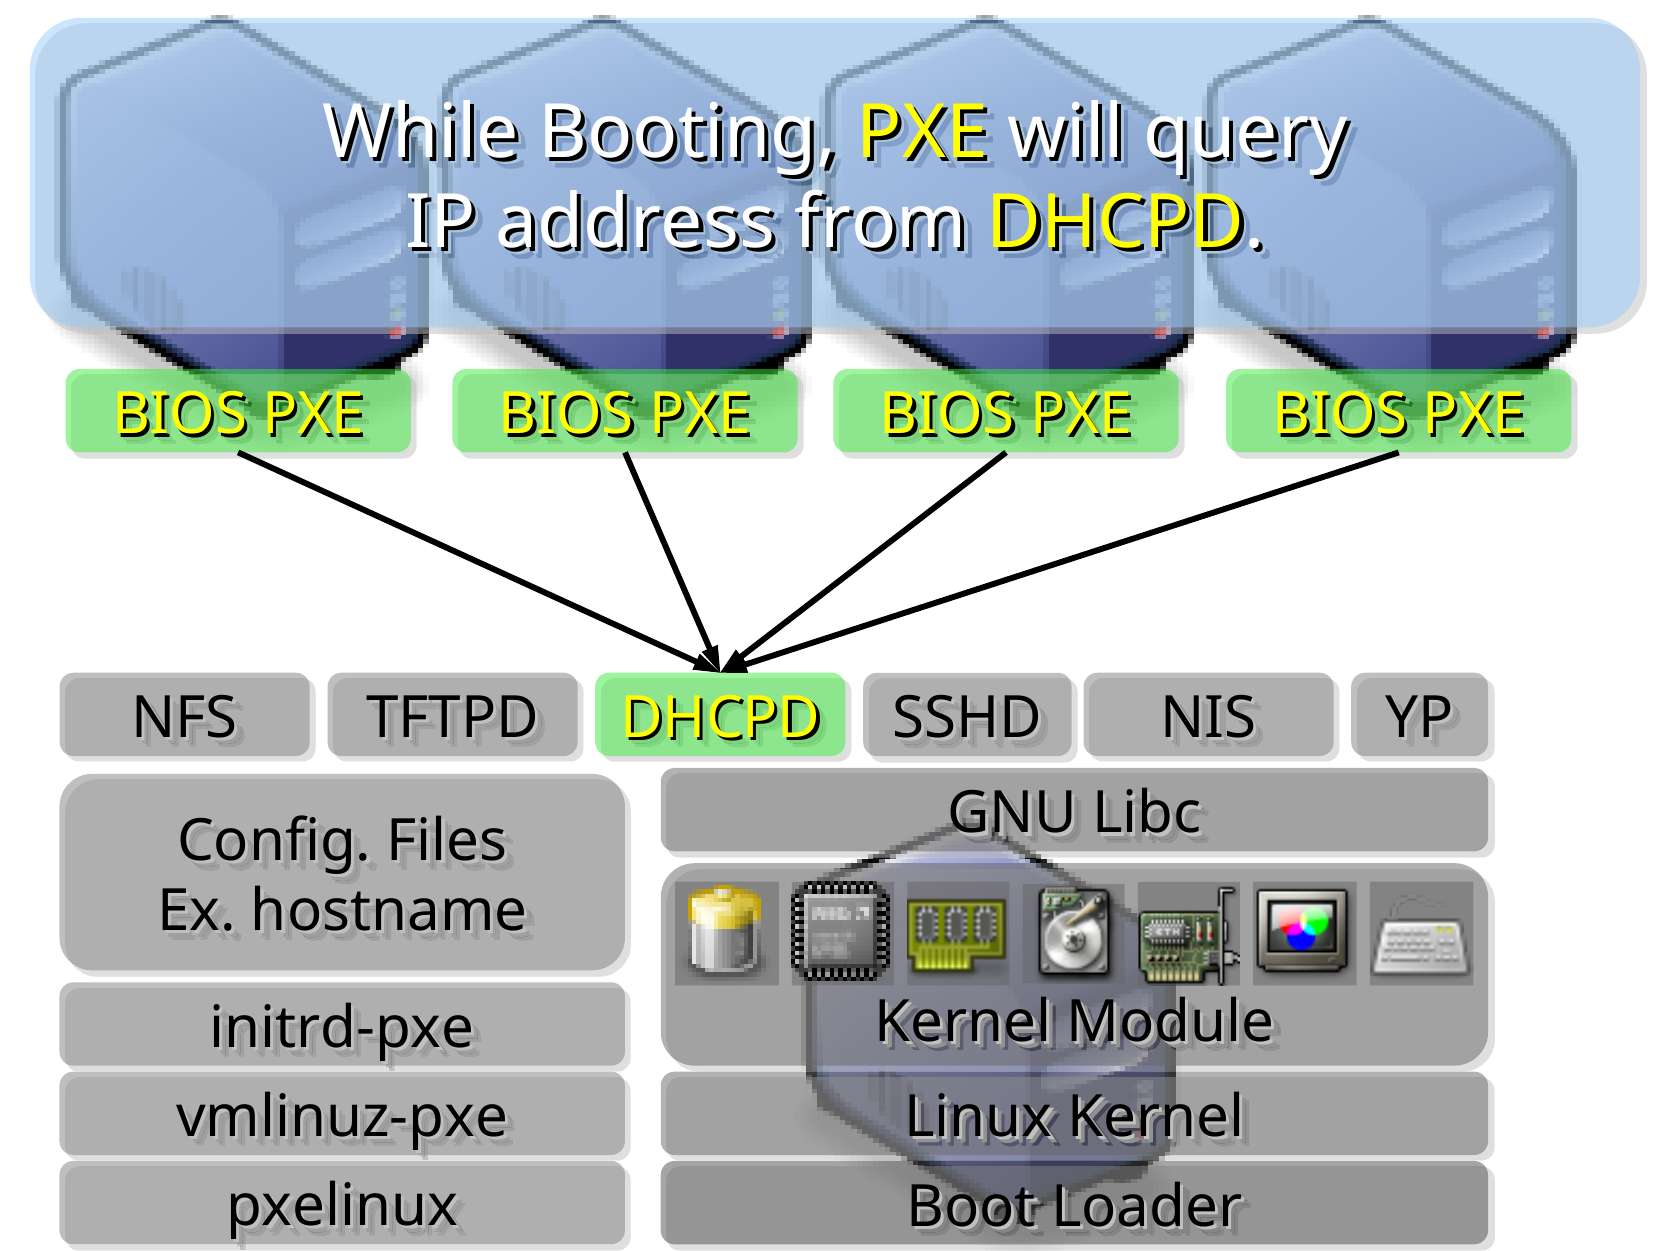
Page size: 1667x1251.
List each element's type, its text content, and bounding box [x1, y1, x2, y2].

text_box TFTPD [327, 672, 578, 757]
text_box Kernel Module [660, 863, 1489, 1066]
text_box Boot Loader [660, 1160, 1489, 1245]
text_box YP [1351, 672, 1489, 757]
picture [1369, 881, 1474, 986]
picture [1137, 881, 1240, 986]
picture [27, 2, 1622, 506]
picture [1253, 881, 1357, 986]
text_box vmlinuz-pxe [59, 1071, 625, 1156]
text_box BIOS PXE [65, 369, 411, 453]
picture [773, 1156, 1221, 1160]
text_box BIOS PXE [452, 369, 798, 453]
text_box initrd-pxe [59, 982, 625, 1066]
picture [675, 881, 779, 986]
text_box While Booting, PXE will query IP address from DHCPD. [29, 17, 1641, 328]
text_box Config. Files Ex. hostname [59, 773, 625, 971]
picture [907, 881, 1010, 986]
text_box Linux Kernel [660, 1071, 1489, 1156]
text_box NIS [1083, 672, 1334, 757]
text_box pxelinux [59, 1160, 625, 1245]
picture [791, 881, 895, 986]
text_box BIOS PXE [833, 369, 1179, 453]
picture [773, 1066, 1221, 1071]
picture [773, 852, 1221, 863]
text_box SSHD [863, 672, 1072, 757]
text_box NFS [59, 672, 310, 757]
text_box BIOS PXE [1226, 369, 1572, 453]
text_box GNU Libc [660, 767, 1489, 852]
picture [773, 1245, 1221, 1251]
picture [1022, 883, 1125, 984]
text_box DHCPD [595, 672, 846, 757]
